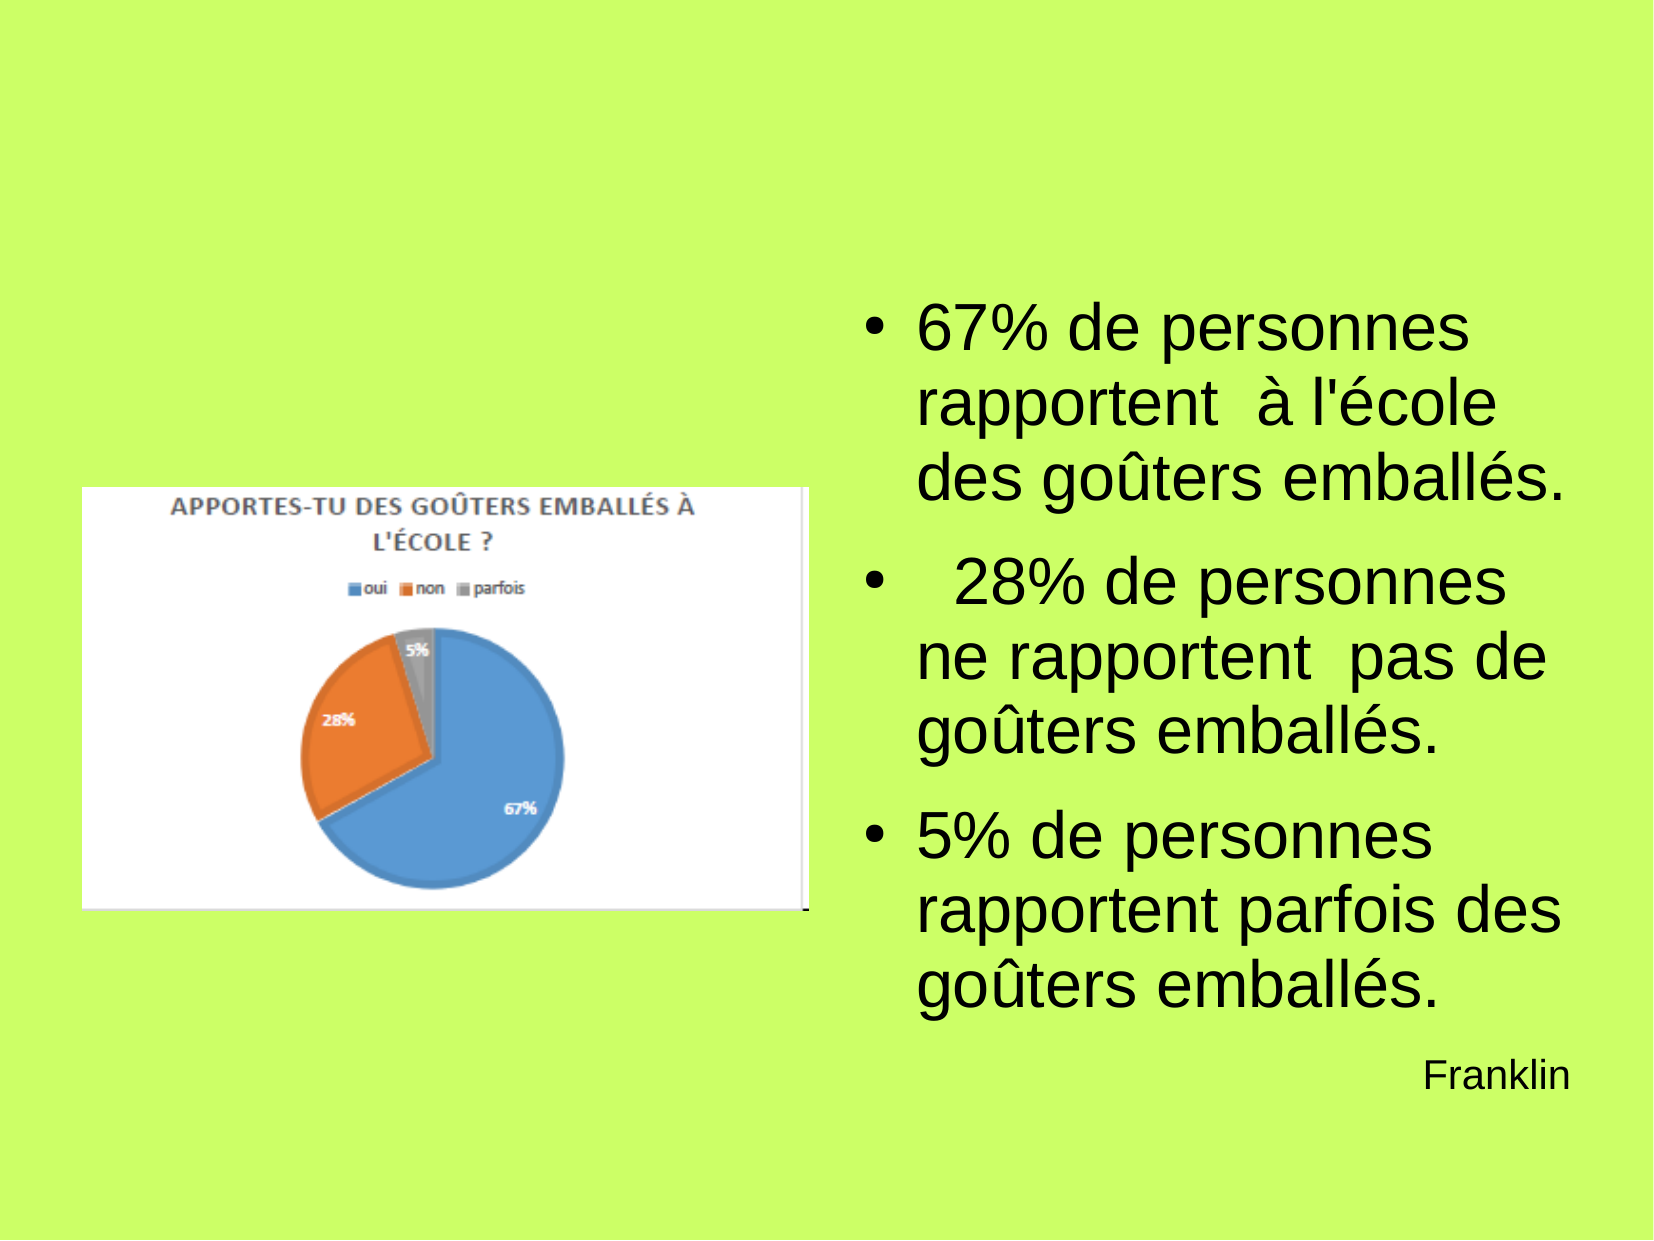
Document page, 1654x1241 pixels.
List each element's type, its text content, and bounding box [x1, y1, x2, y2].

picture [82, 487, 809, 911]
list 67% de personnes rapportent à l'école des goûters emballés. 28% de personnes ne rapportent pas de goûters emballés. 5% de personnes rapportent parfois des goûters emballés. Franklin [845, 290, 1572, 1109]
